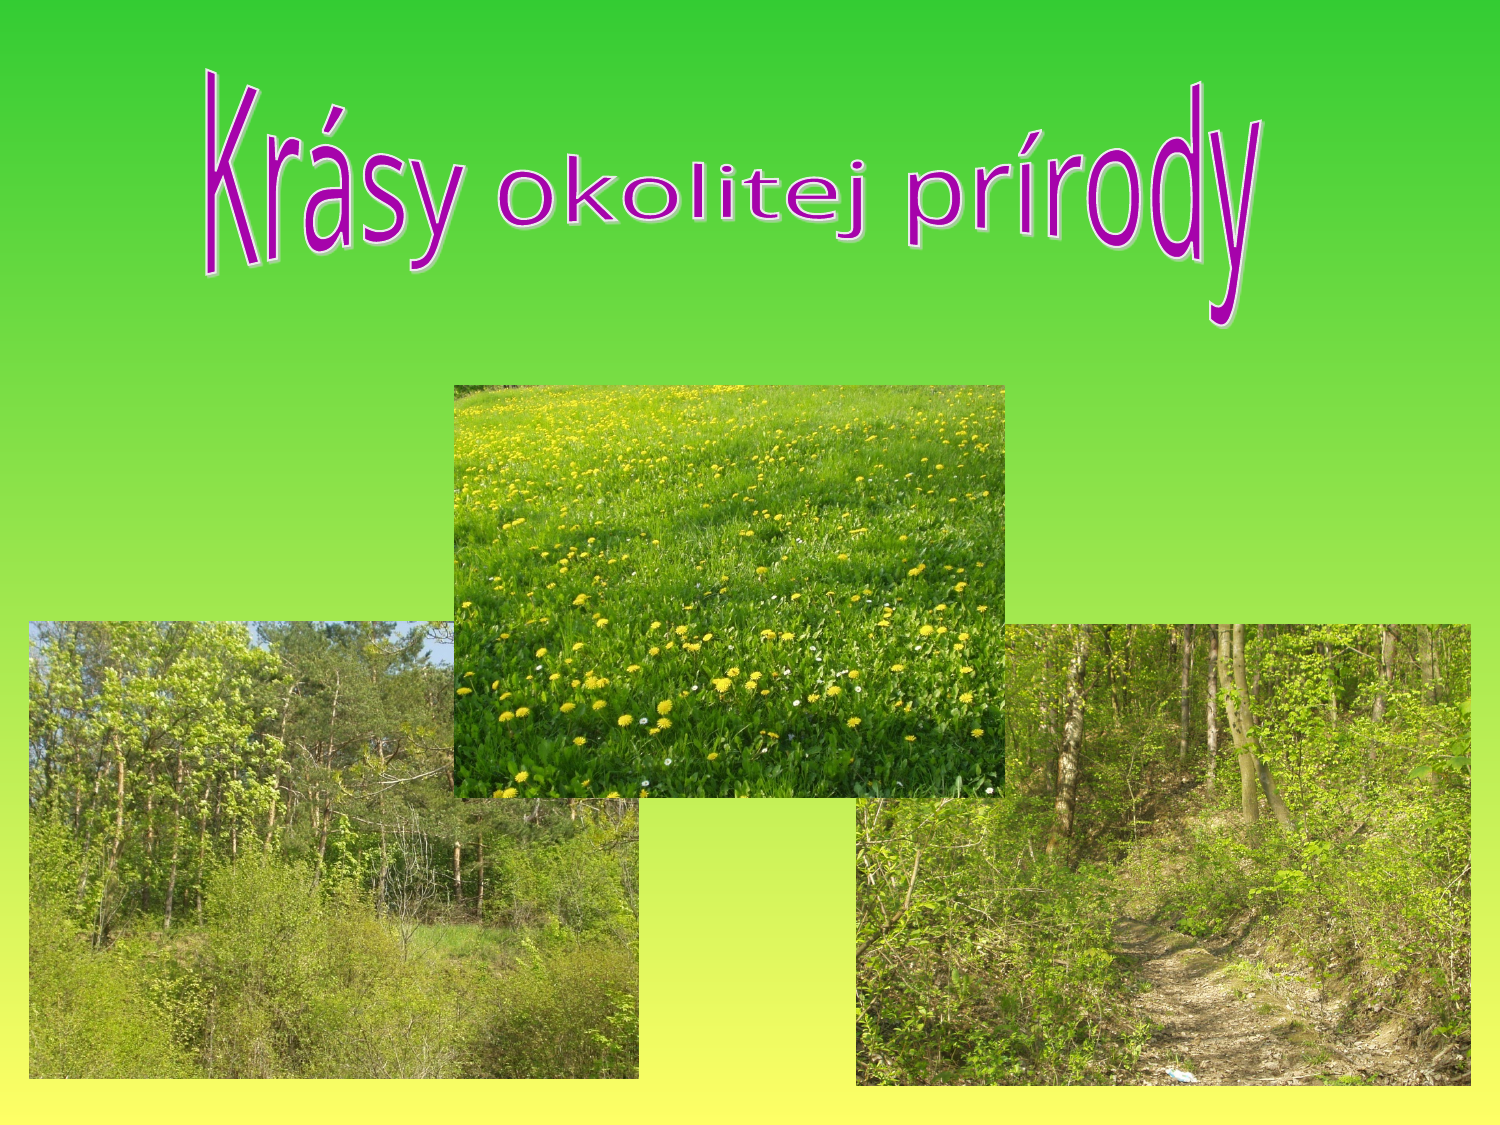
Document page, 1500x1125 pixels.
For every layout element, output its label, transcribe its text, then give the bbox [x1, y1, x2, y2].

text_box Krásy okolitej prírody [568, 154, 617, 223]
text_box Krásy okolitej prírody [786, 177, 838, 220]
text_box Krásy okolitej prírody [1209, 120, 1261, 326]
text_box Krásy okolitej prírody [304, 144, 350, 253]
text_box Krásy okolitej prírody [1019, 130, 1041, 156]
picture [29, 385, 1471, 1086]
text_box Krásy okolitej prírody [409, 159, 465, 271]
text_box Krásy okolitej prírody [206, 69, 260, 275]
text_box Krásy okolitej prírody [498, 170, 553, 227]
text_box Krásy okolitej prírody [623, 177, 679, 220]
text_box Krásy okolitej prírody [836, 176, 862, 240]
text_box Krásy okolitej prírody [976, 164, 1011, 230]
text_box Krásy okolitej prírody [1151, 82, 1201, 261]
text_box Krásy okolitej prírody [363, 154, 405, 243]
text_box Krásy okolitej prírody [1087, 149, 1140, 247]
text_box Krásy okolitej prírody [1048, 155, 1083, 237]
text_box Krásy okolitej prírody [909, 171, 962, 247]
text_box Krásy okolitej prírody [322, 104, 344, 134]
text_box Krásy okolitej prírody [693, 162, 704, 219]
text_box Krásy okolitej prírody [742, 170, 779, 219]
text_box Krásy okolitej prírody [1021, 162, 1031, 234]
text_box Krásy okolitej prírody [267, 135, 301, 261]
